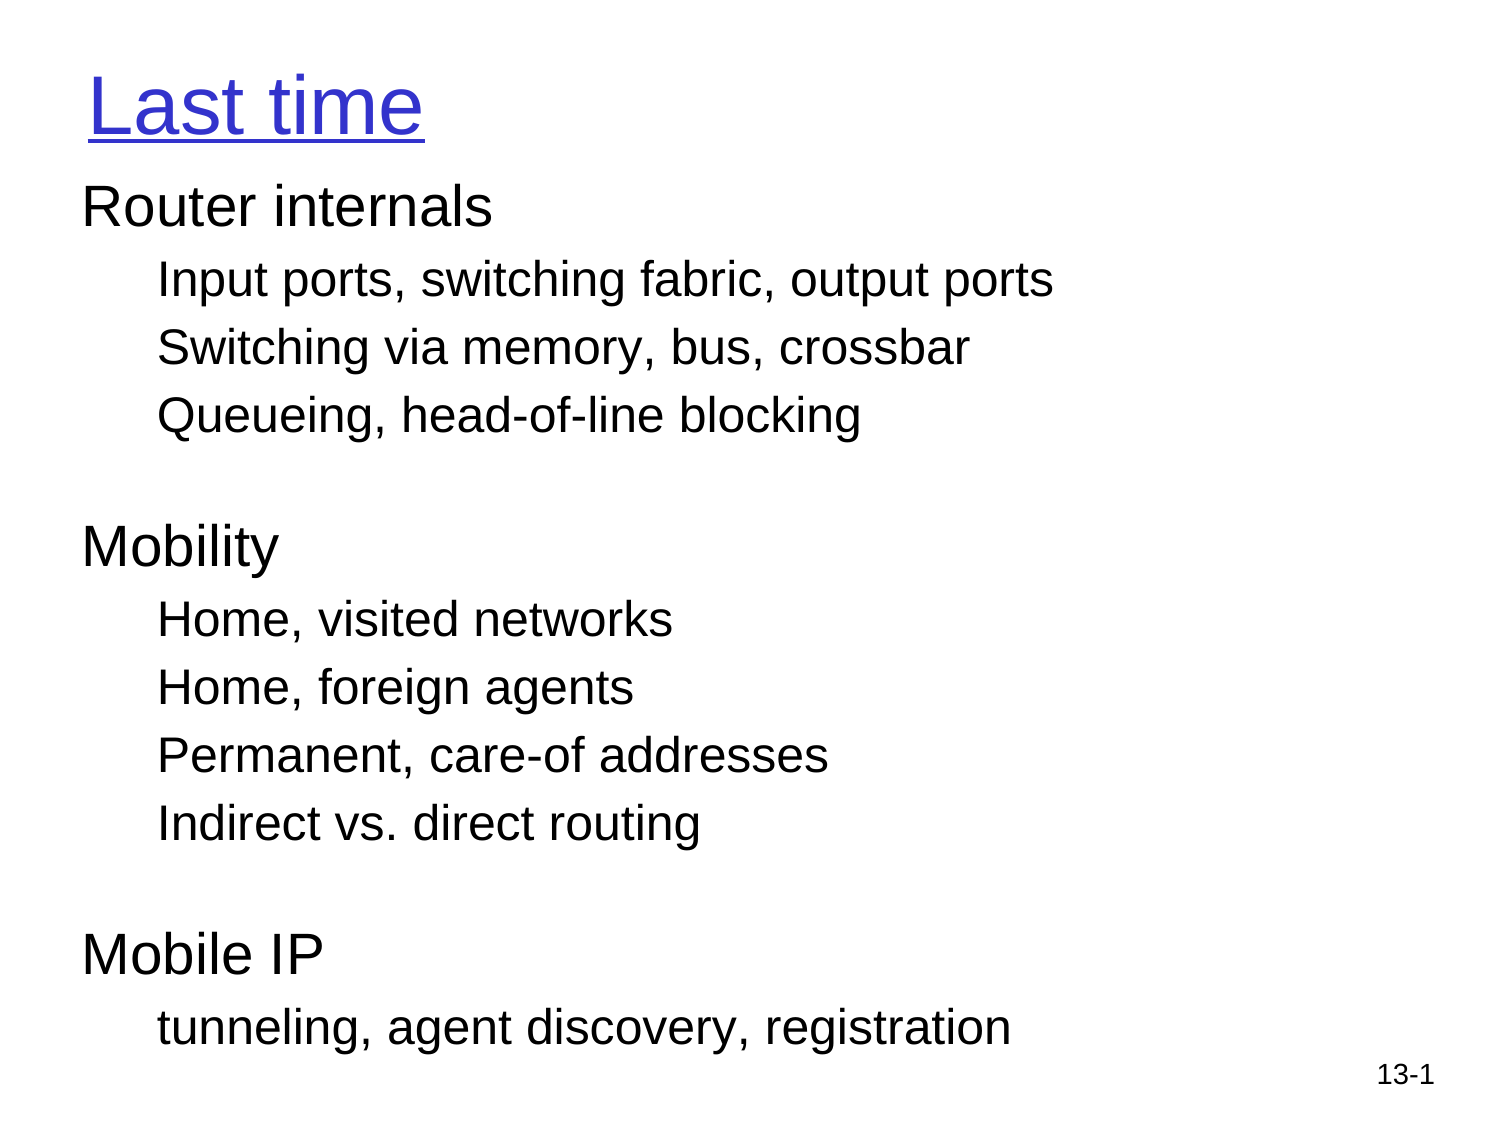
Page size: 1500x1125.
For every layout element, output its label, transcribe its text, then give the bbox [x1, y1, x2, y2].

list Router internals Input ports, switching fabric, output ports Switching via memory, bus, crossbar Queueing, head-of-line blocking Mobility Home, visited networks Home, foreign agents Permanent, care-of addresses Indirect vs. direct routing Mobile IP tunneling, agent discovery, registration [81, 173, 1357, 1055]
title Last time [87, 23, 1363, 188]
